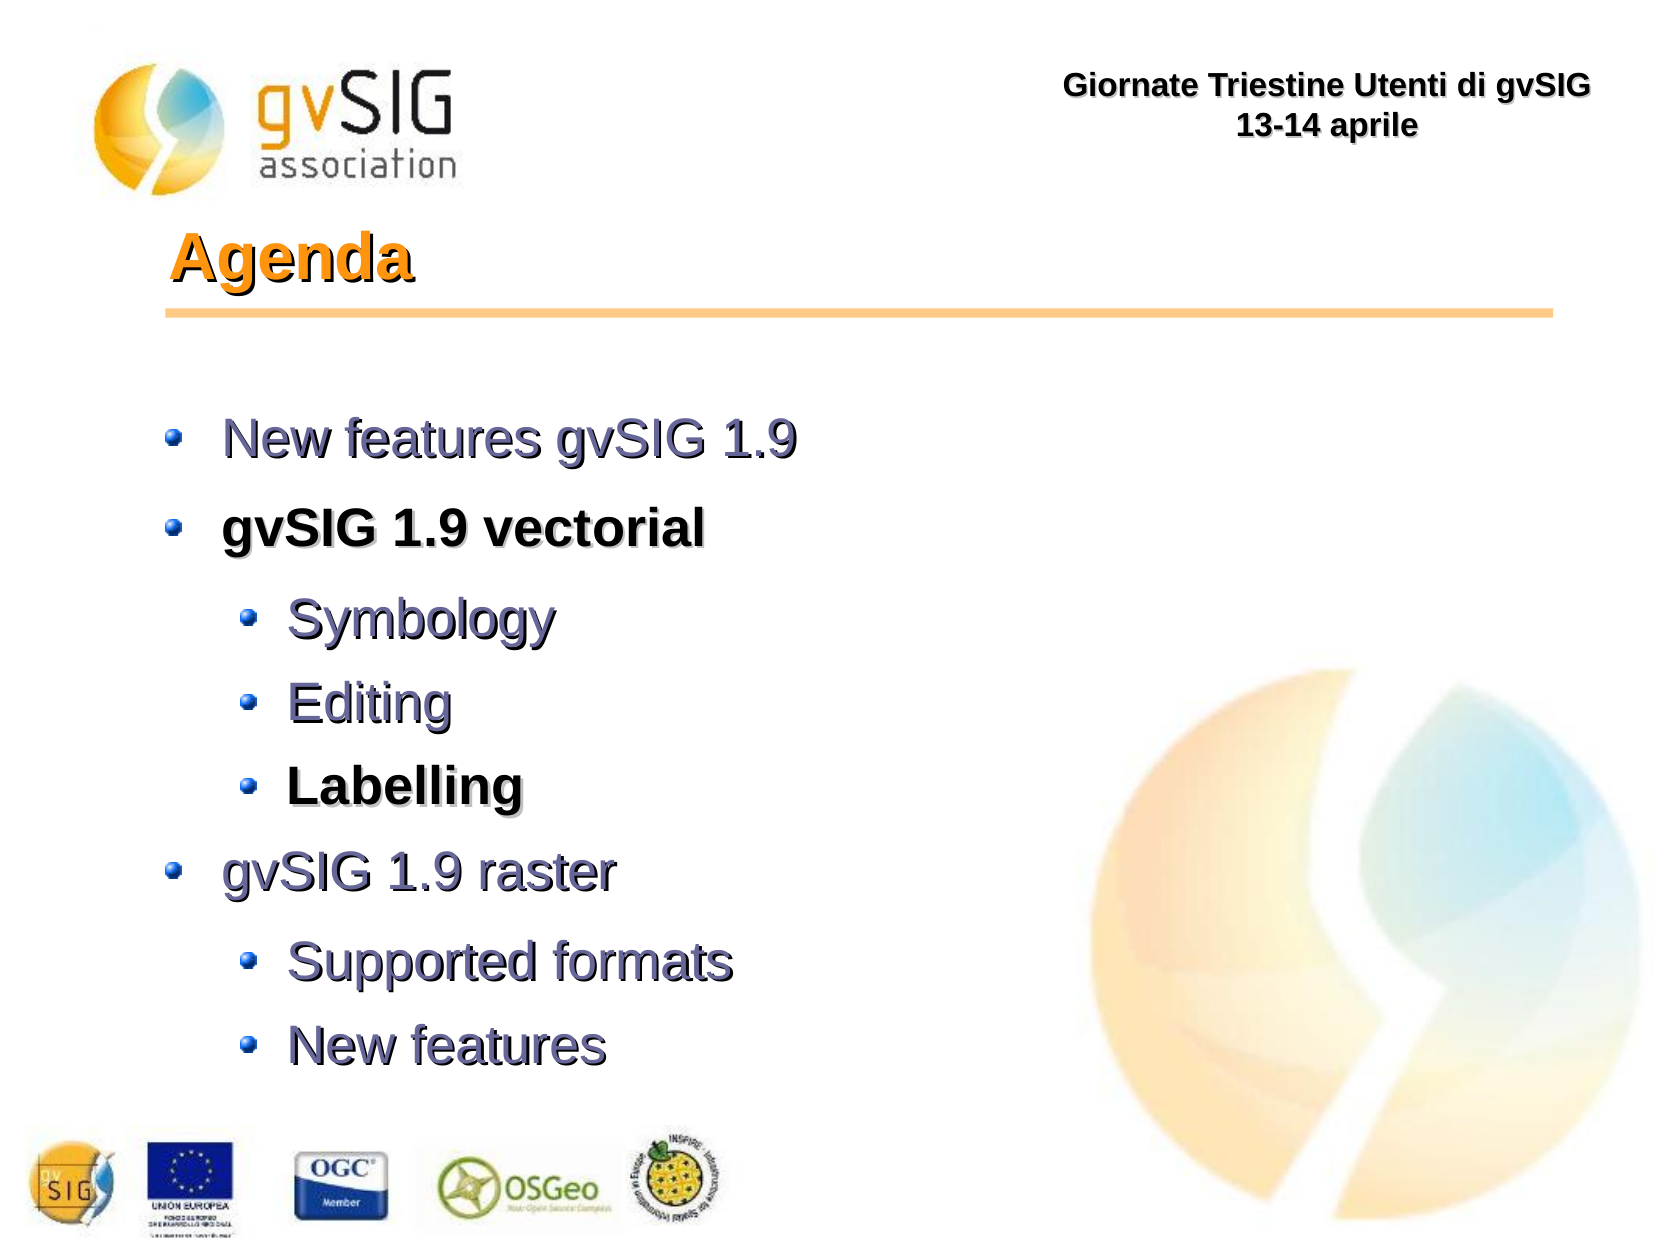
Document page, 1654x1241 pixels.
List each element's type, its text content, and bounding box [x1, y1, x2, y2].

text_box Agenda [153, 211, 569, 302]
list New features gvSIG 1.9 gvSIG 1.9 vectorial Symbology Editing Labelling gvSIG 1.9 raster Supported formats New features [165, 407, 1359, 1063]
picture [1, 0, 1654, 1241]
